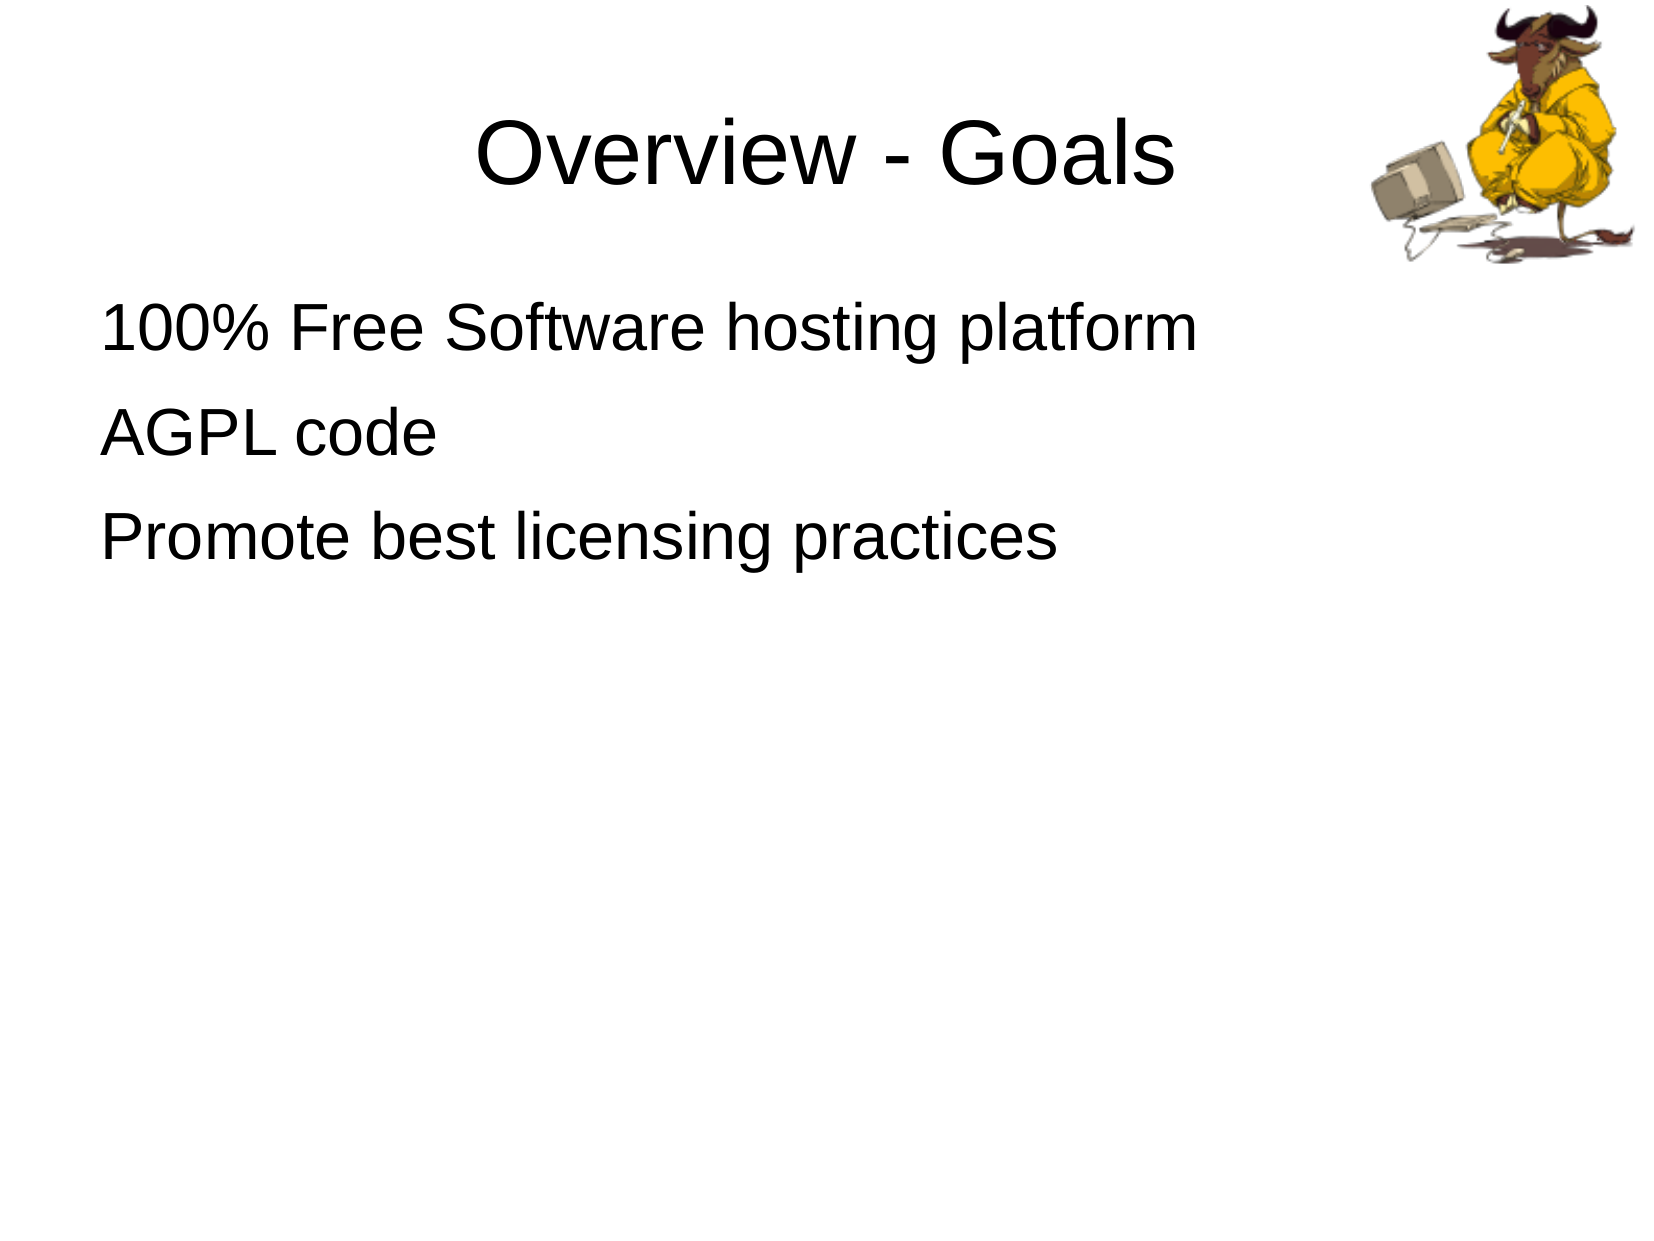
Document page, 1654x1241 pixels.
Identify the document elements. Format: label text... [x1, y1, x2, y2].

list 100% Free Software hosting platform AGPL code Promote best licensing practices [82, 290, 1571, 1109]
title Overview - Goals [82, 56, 1571, 250]
picture [1345, 5, 1654, 266]
